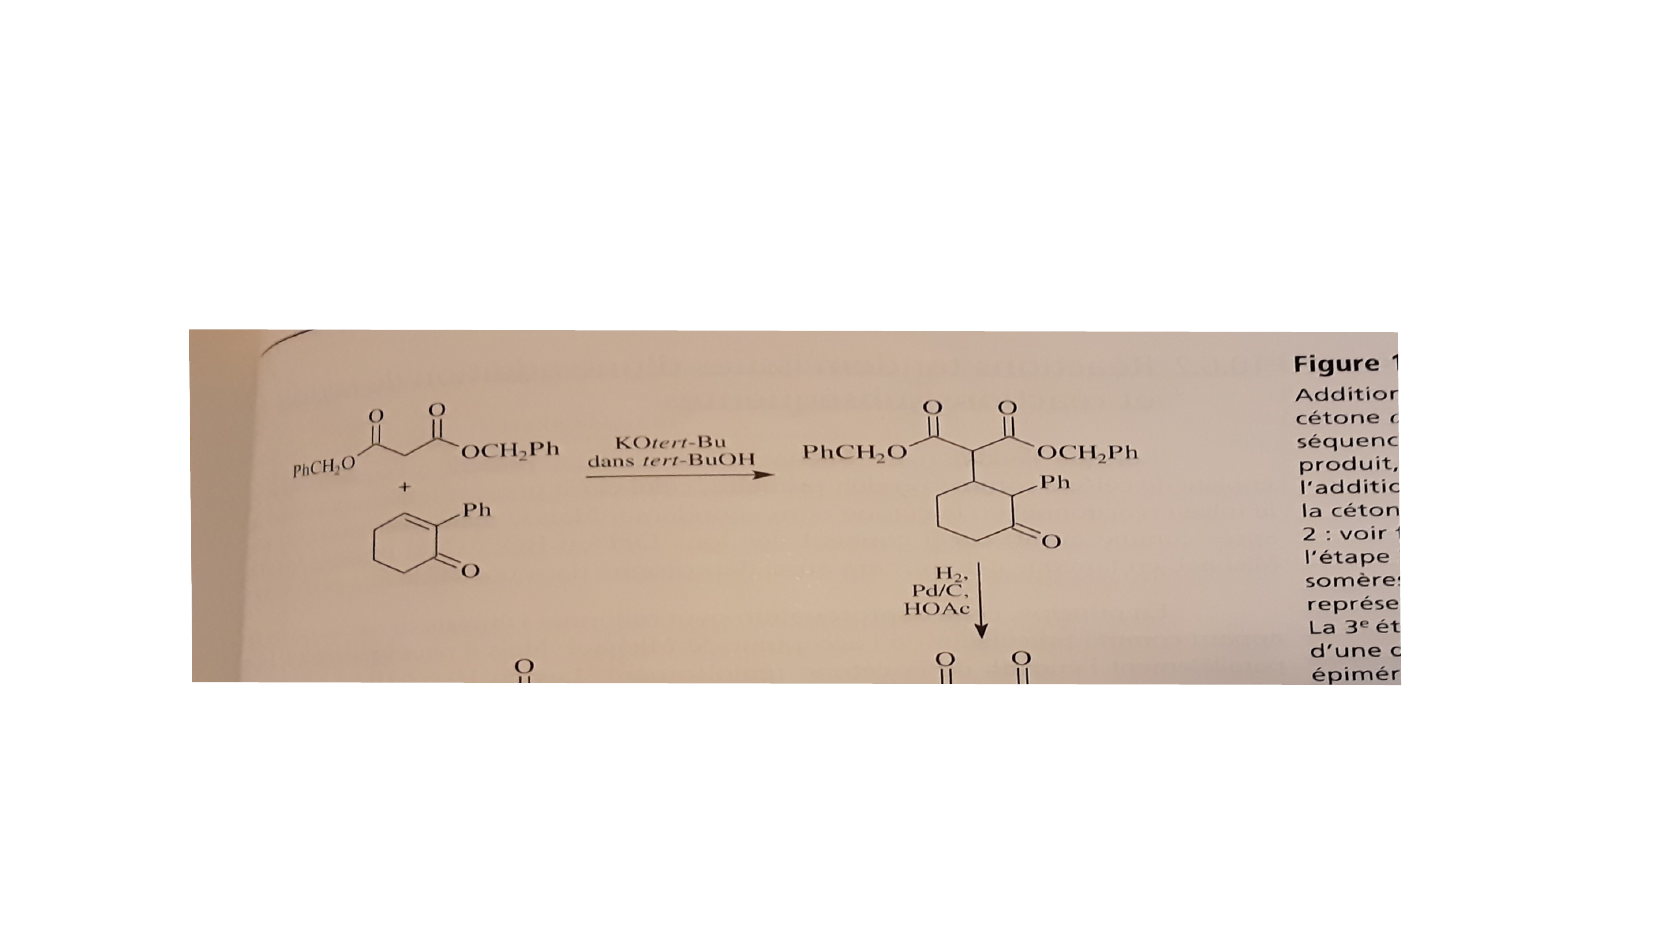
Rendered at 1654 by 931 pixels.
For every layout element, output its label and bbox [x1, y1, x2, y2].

picture [188, 329, 1402, 686]
